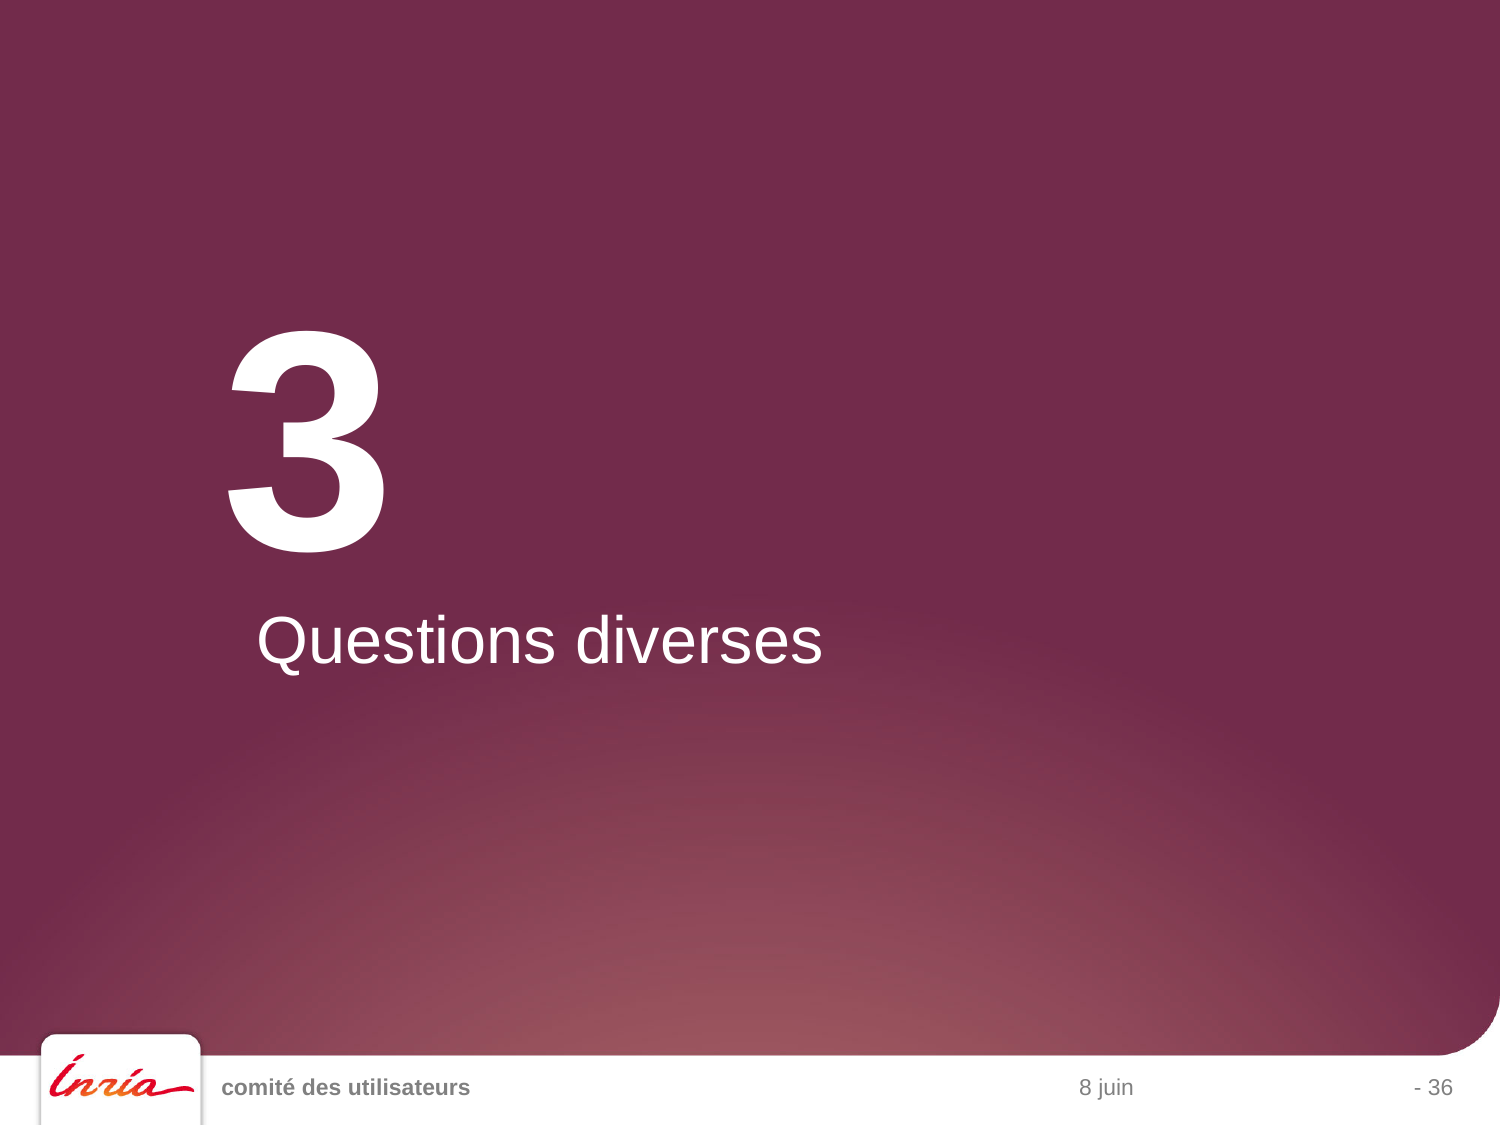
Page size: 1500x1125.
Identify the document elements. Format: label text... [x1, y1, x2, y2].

picture [0, 0, 1500, 1125]
title Questions diverses [221, 562, 1450, 677]
text_box 3 [221, 264, 750, 621]
